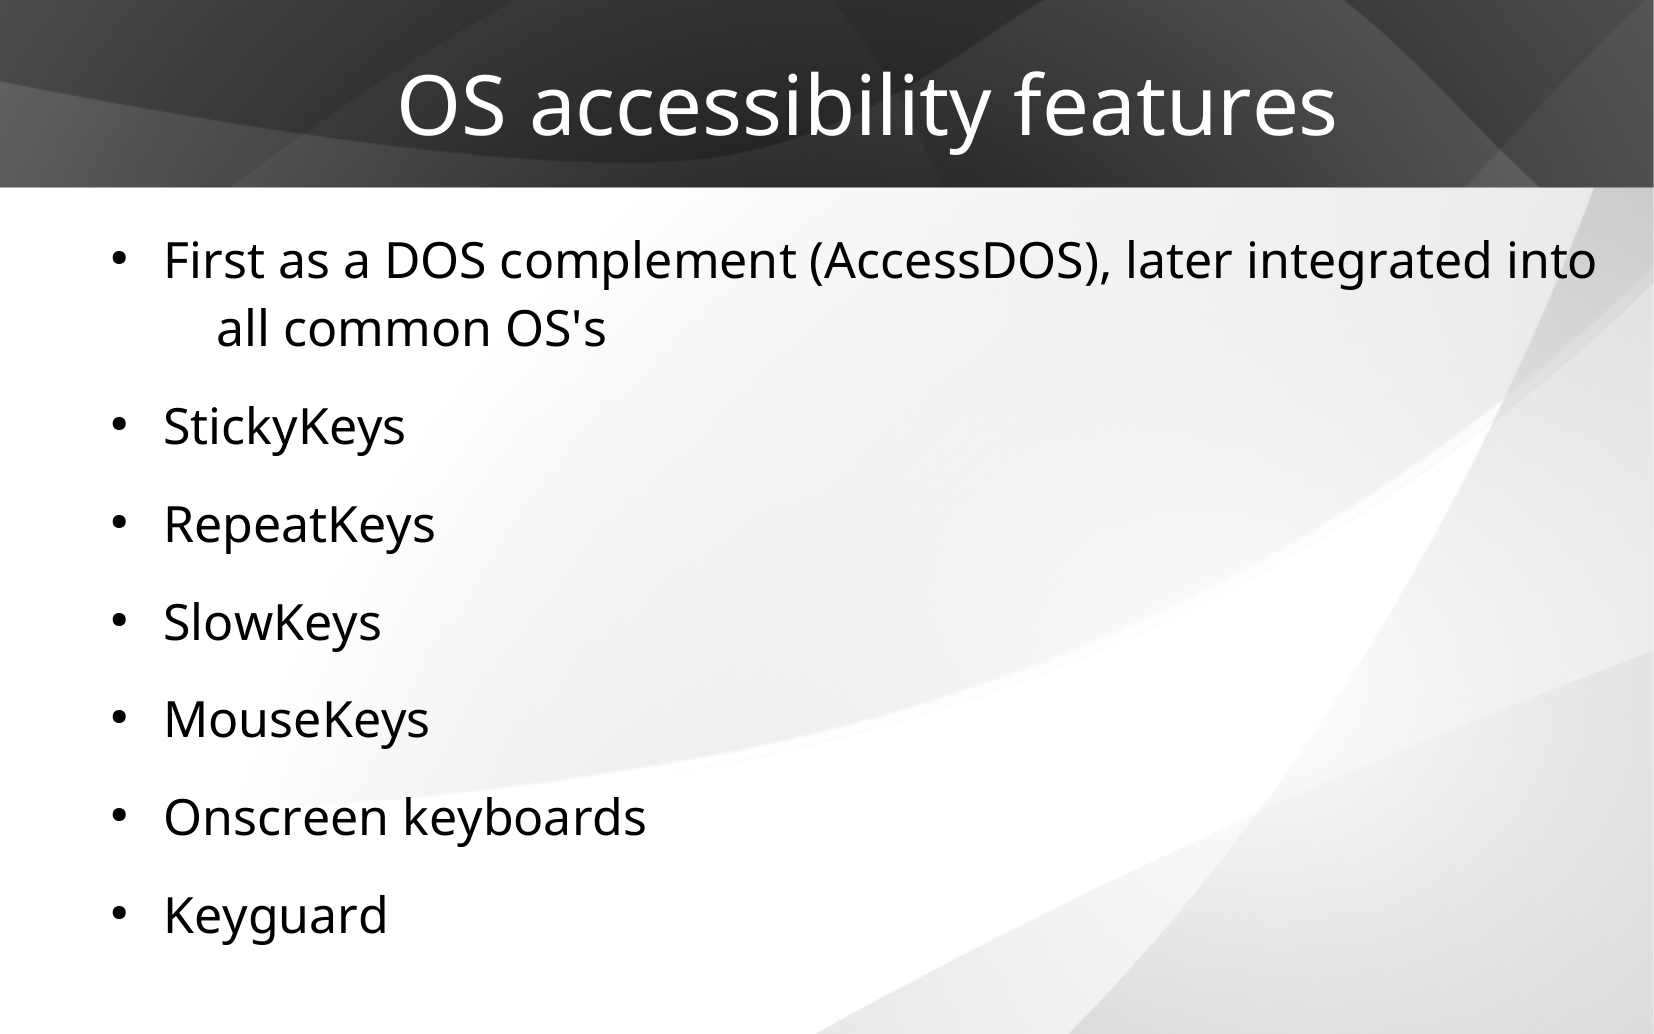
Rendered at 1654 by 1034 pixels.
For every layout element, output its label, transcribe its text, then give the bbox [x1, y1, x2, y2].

picture [0, 0, 1654, 1034]
list First as a DOS complement (AccessDOS), later integrated into all common OS's StickyKeys RepeatKeys SlowKeys MouseKeys Onscreen keyboards Keyguard [75, 225, 1613, 1013]
title OS accessibility features [124, 0, 1613, 208]
